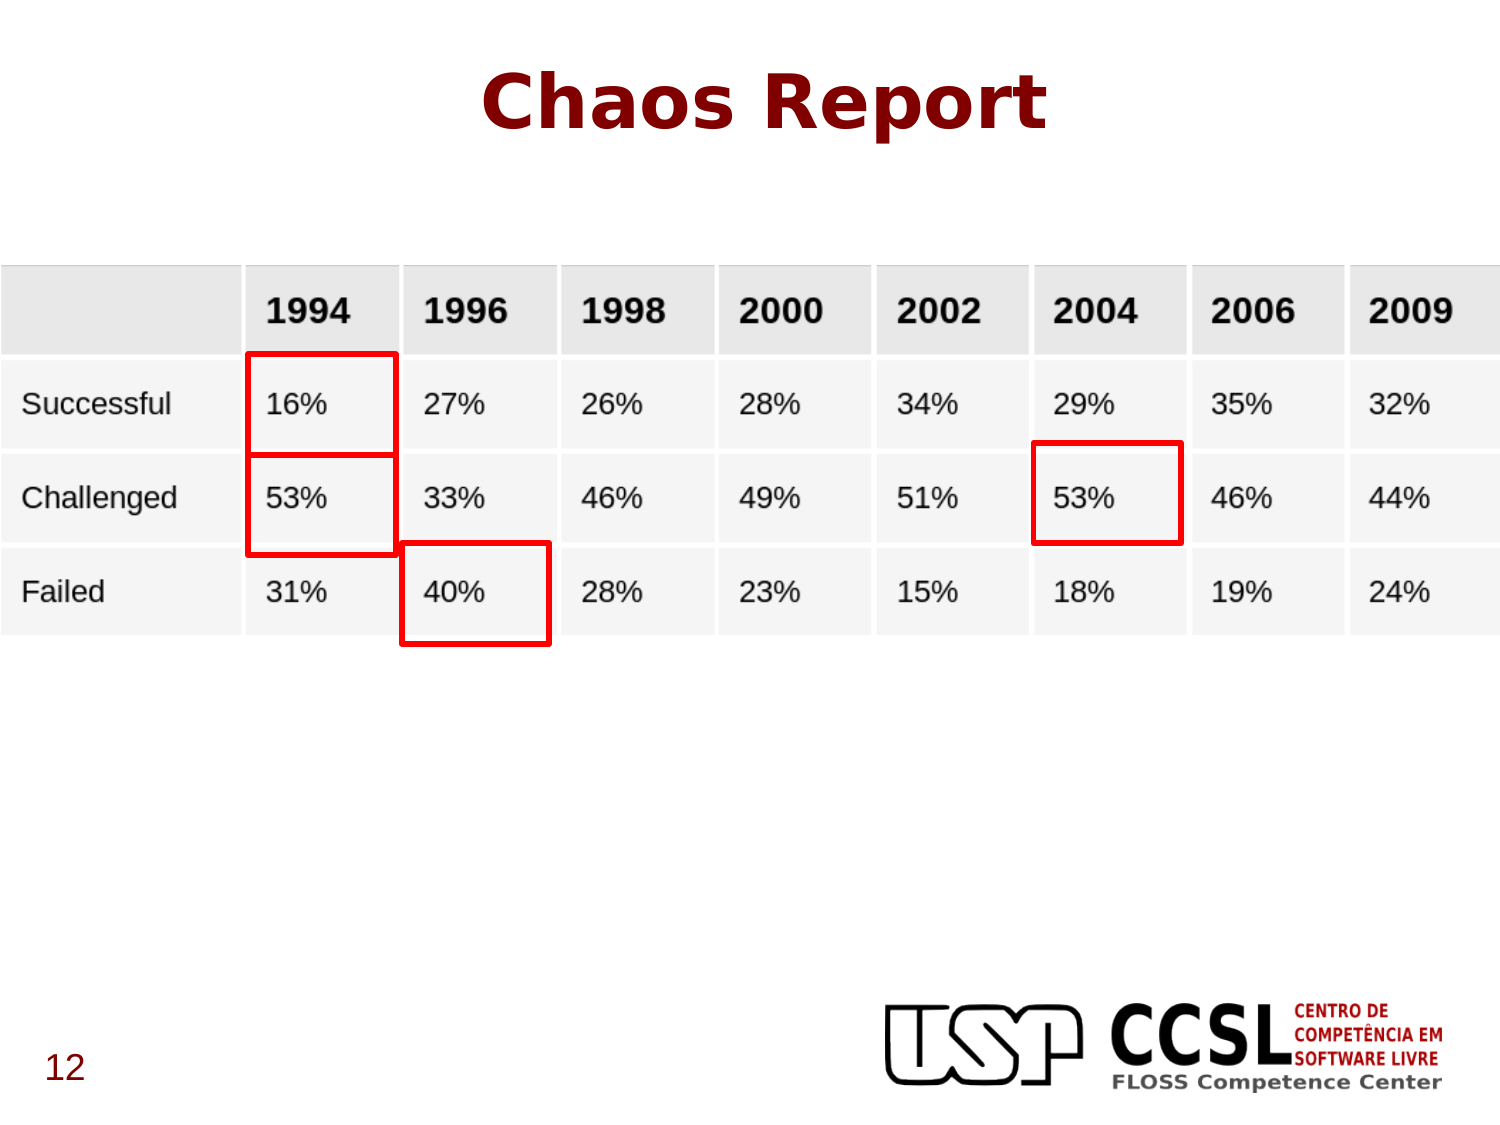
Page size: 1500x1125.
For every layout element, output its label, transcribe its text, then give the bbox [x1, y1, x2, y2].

picture [405, 546, 546, 635]
picture [251, 458, 393, 552]
picture [0, 265, 1500, 635]
picture [885, 1003, 1442, 1093]
title Chaos Report [70, 27, 1459, 178]
picture [251, 357, 393, 452]
